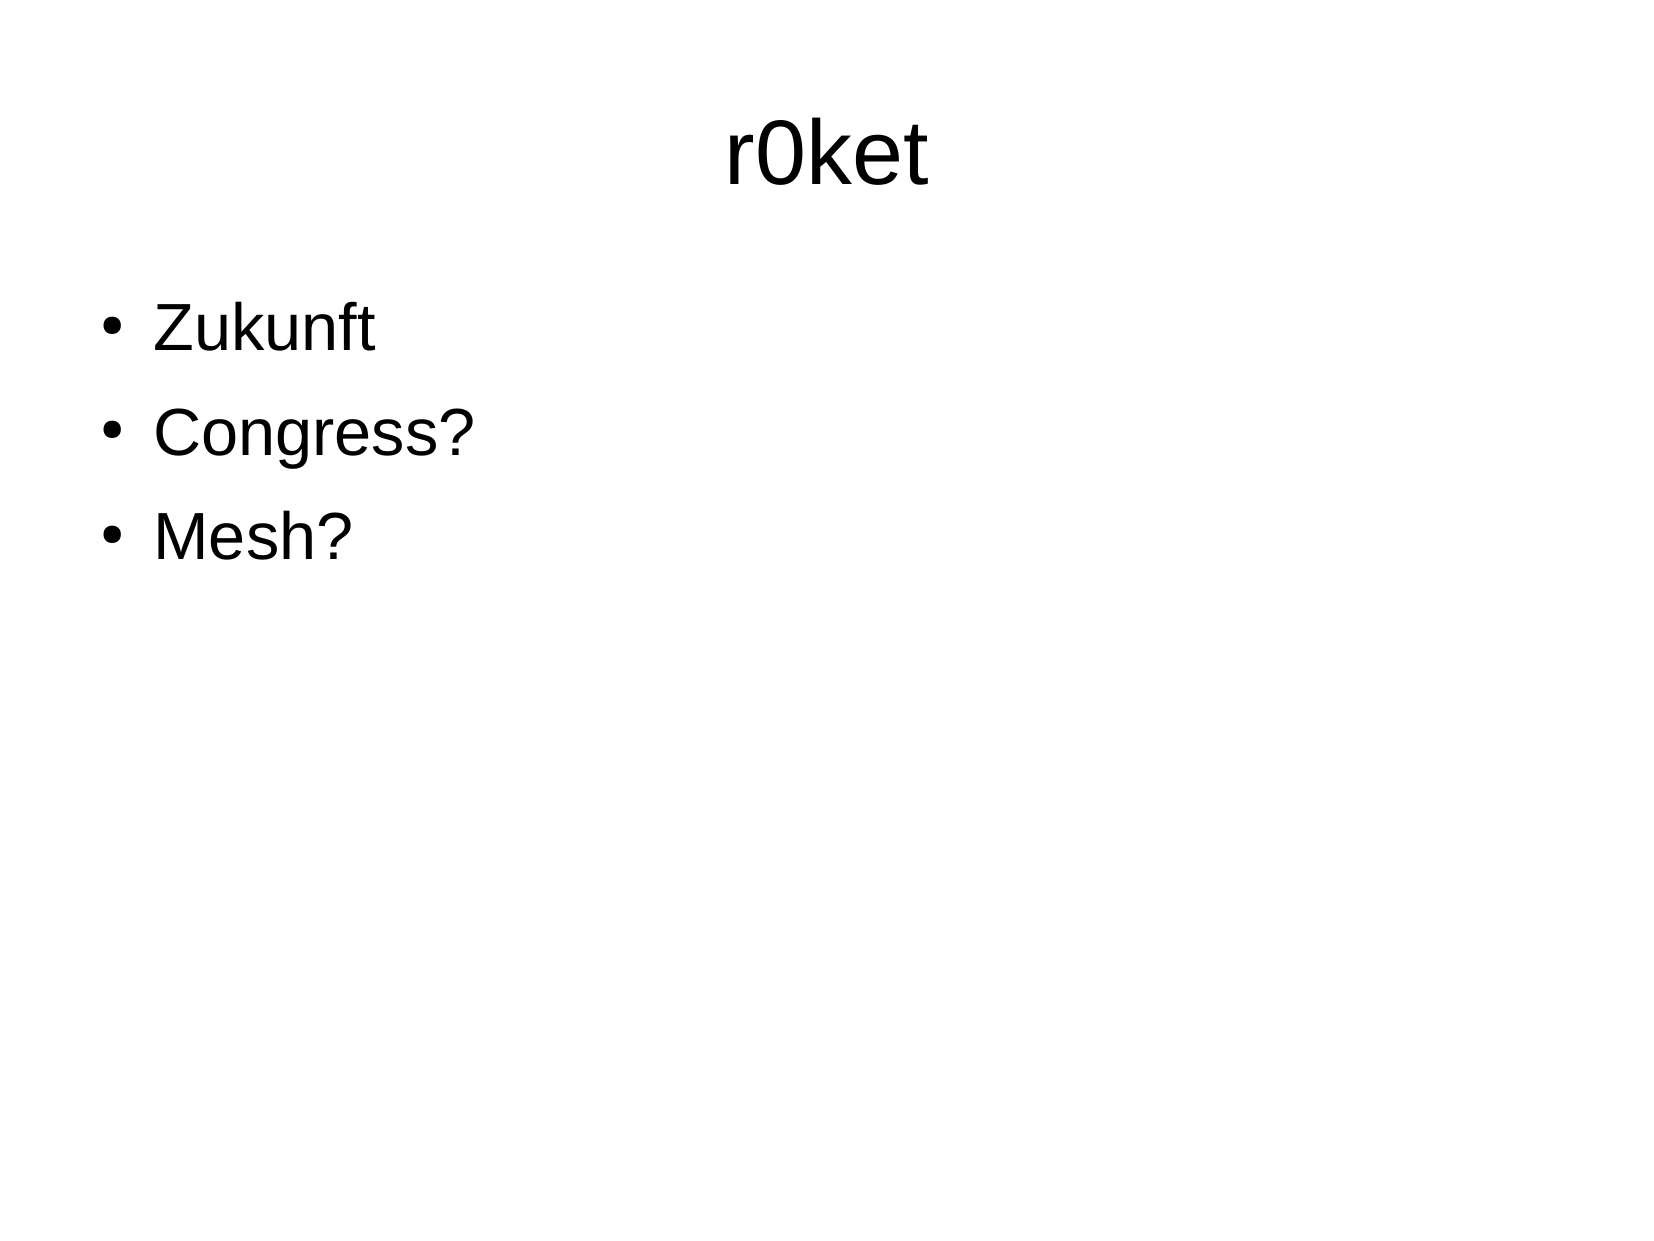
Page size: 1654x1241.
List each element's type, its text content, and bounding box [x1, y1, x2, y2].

title r0ket [82, 49, 1571, 257]
list Zukunft Congress? Mesh? [82, 290, 1571, 1109]
